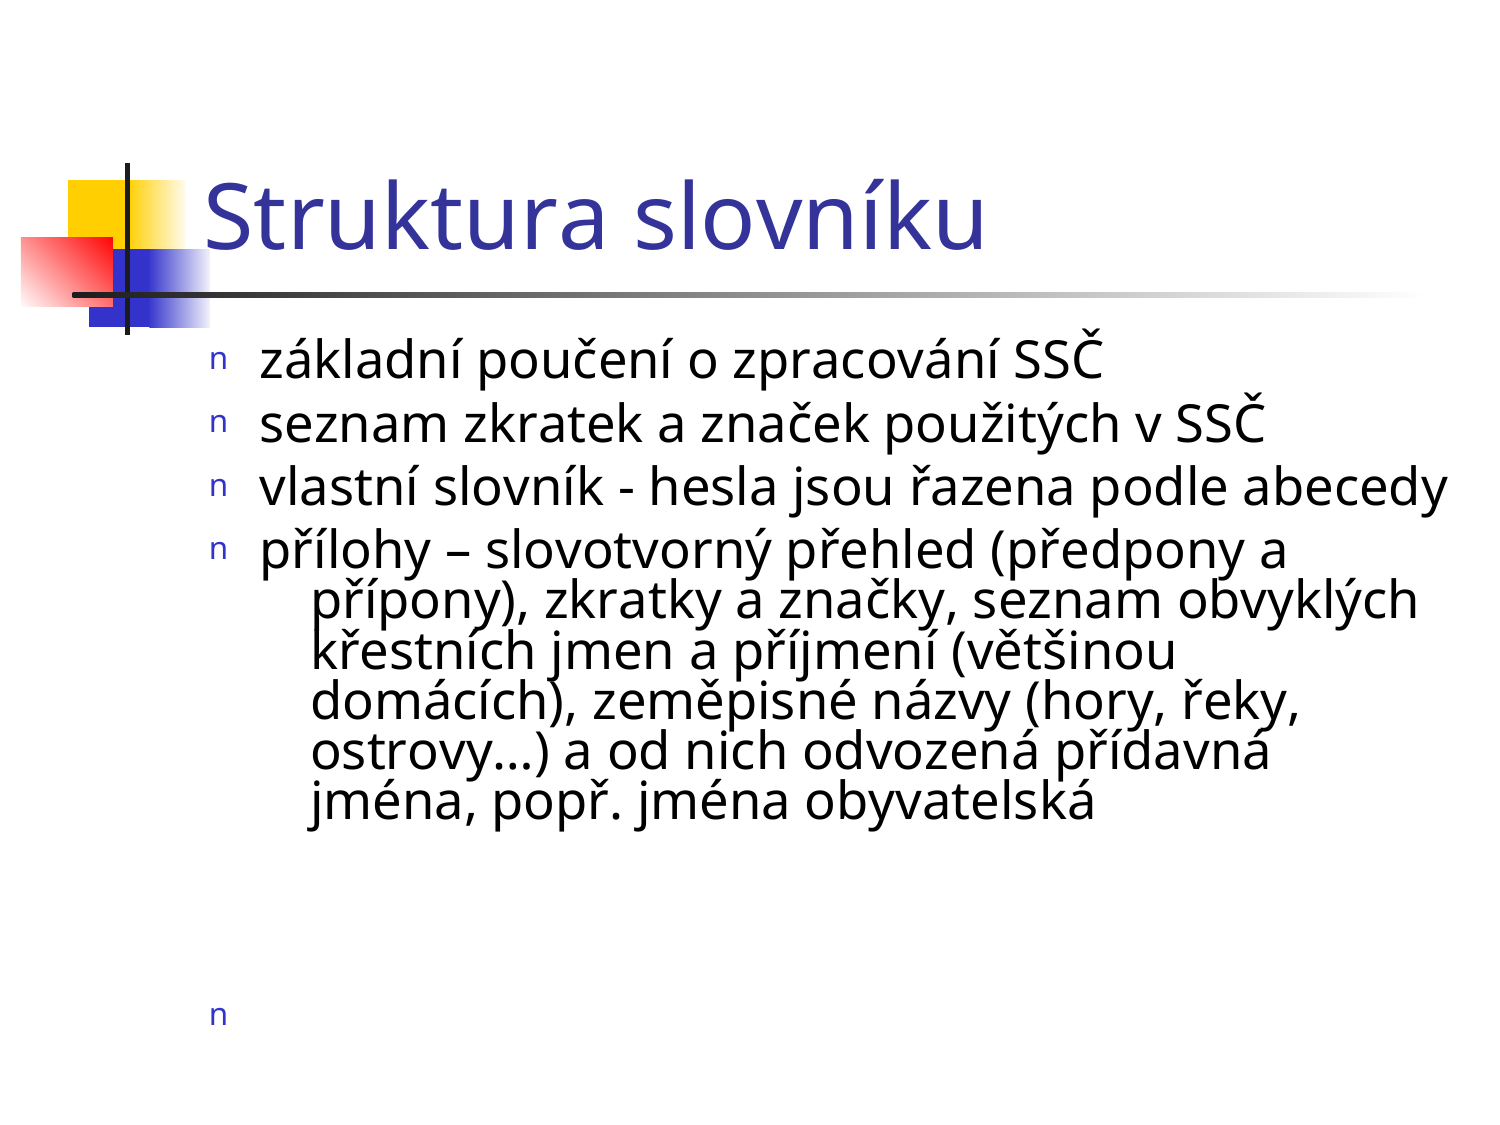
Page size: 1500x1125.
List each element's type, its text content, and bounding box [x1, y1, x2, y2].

list základní poučení o zpracování SSČ seznam zkratek a značek použitých v SSČ vlastní slovník - hesla jsou řazena podle abecedy přílohy – slovotvorný přehled (předpony a přípony), zkratky a značky, seznam obvyklých křestních jmen a příjmení (většinou domácích), zeměpisné názvy (hory, řeky, ostrovy…) a od nich odvozená přídavná jména, popř. jména obyvatelská [193, 331, 1469, 1007]
title Struktura slovníku [188, 35, 1468, 275]
